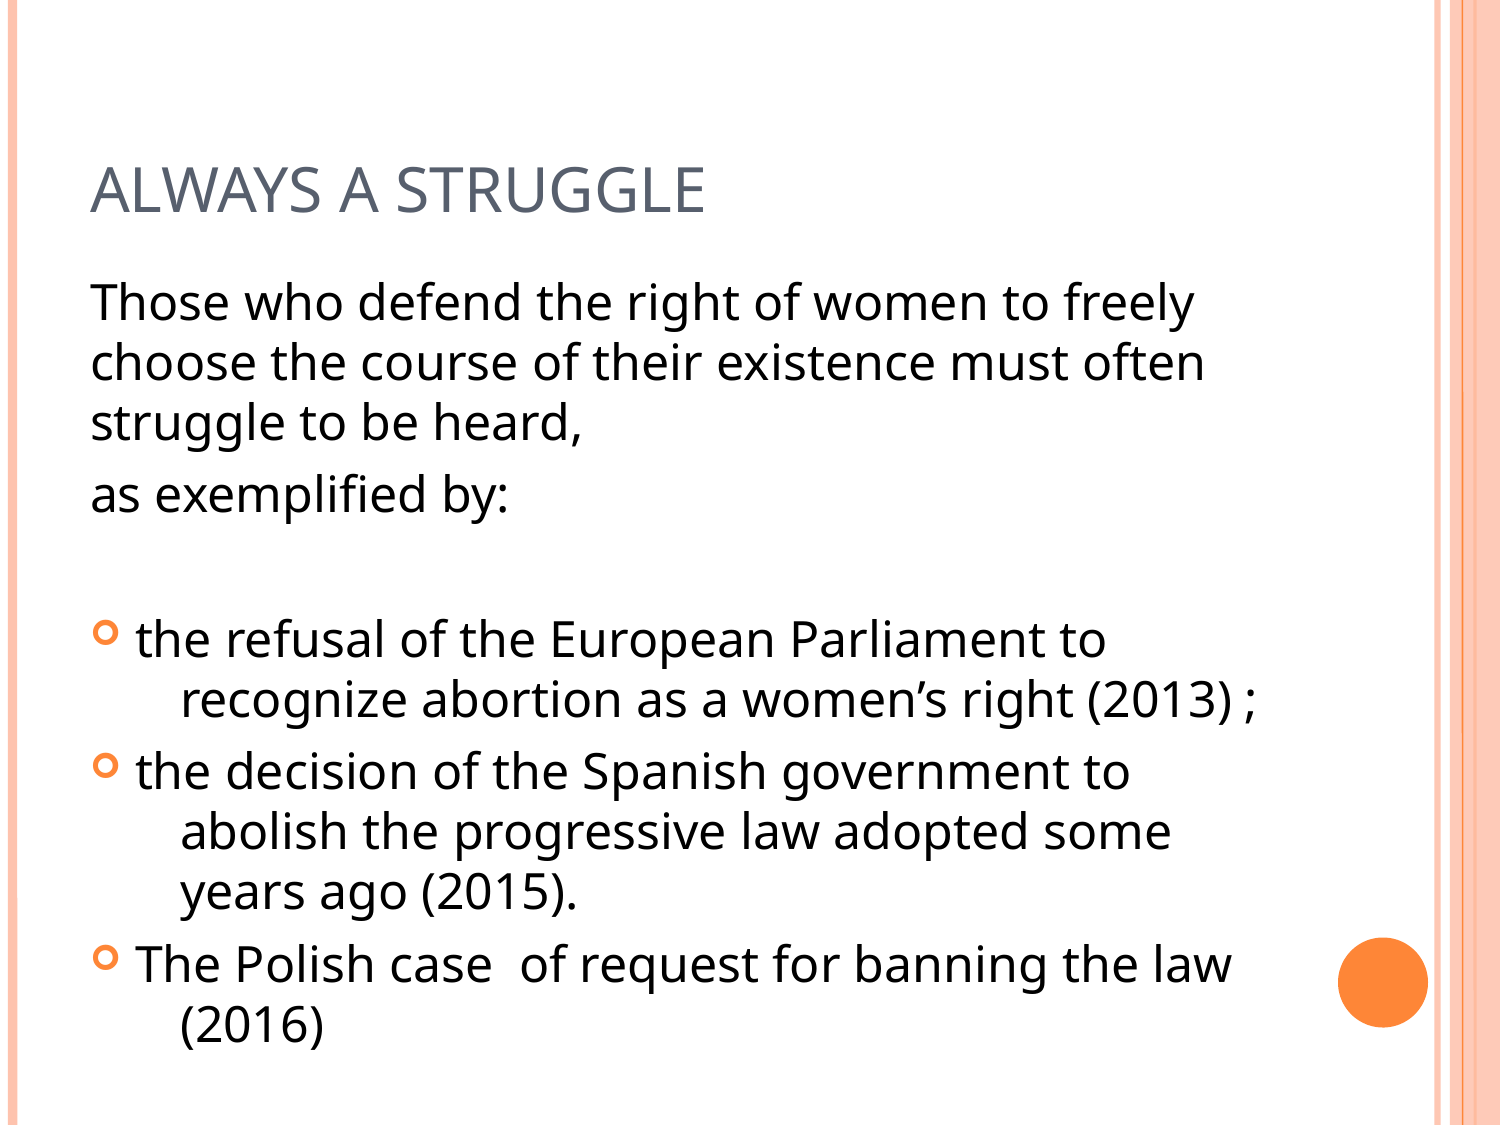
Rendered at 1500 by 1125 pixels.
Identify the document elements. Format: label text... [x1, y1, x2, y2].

title Always a struggle [75, 45, 1300, 233]
list Those who defend the right of women to freely choose the course of their existence must often struggle to be heard, as exemplified by: the refusal of the European Parliament to recognize abortion as a women’s right (2013) ; the decision of the Spanish government to abolish the progressive law adopted some years ago (2015). The Polish case of request for banning the law (2016) [75, 262, 1300, 1062]
